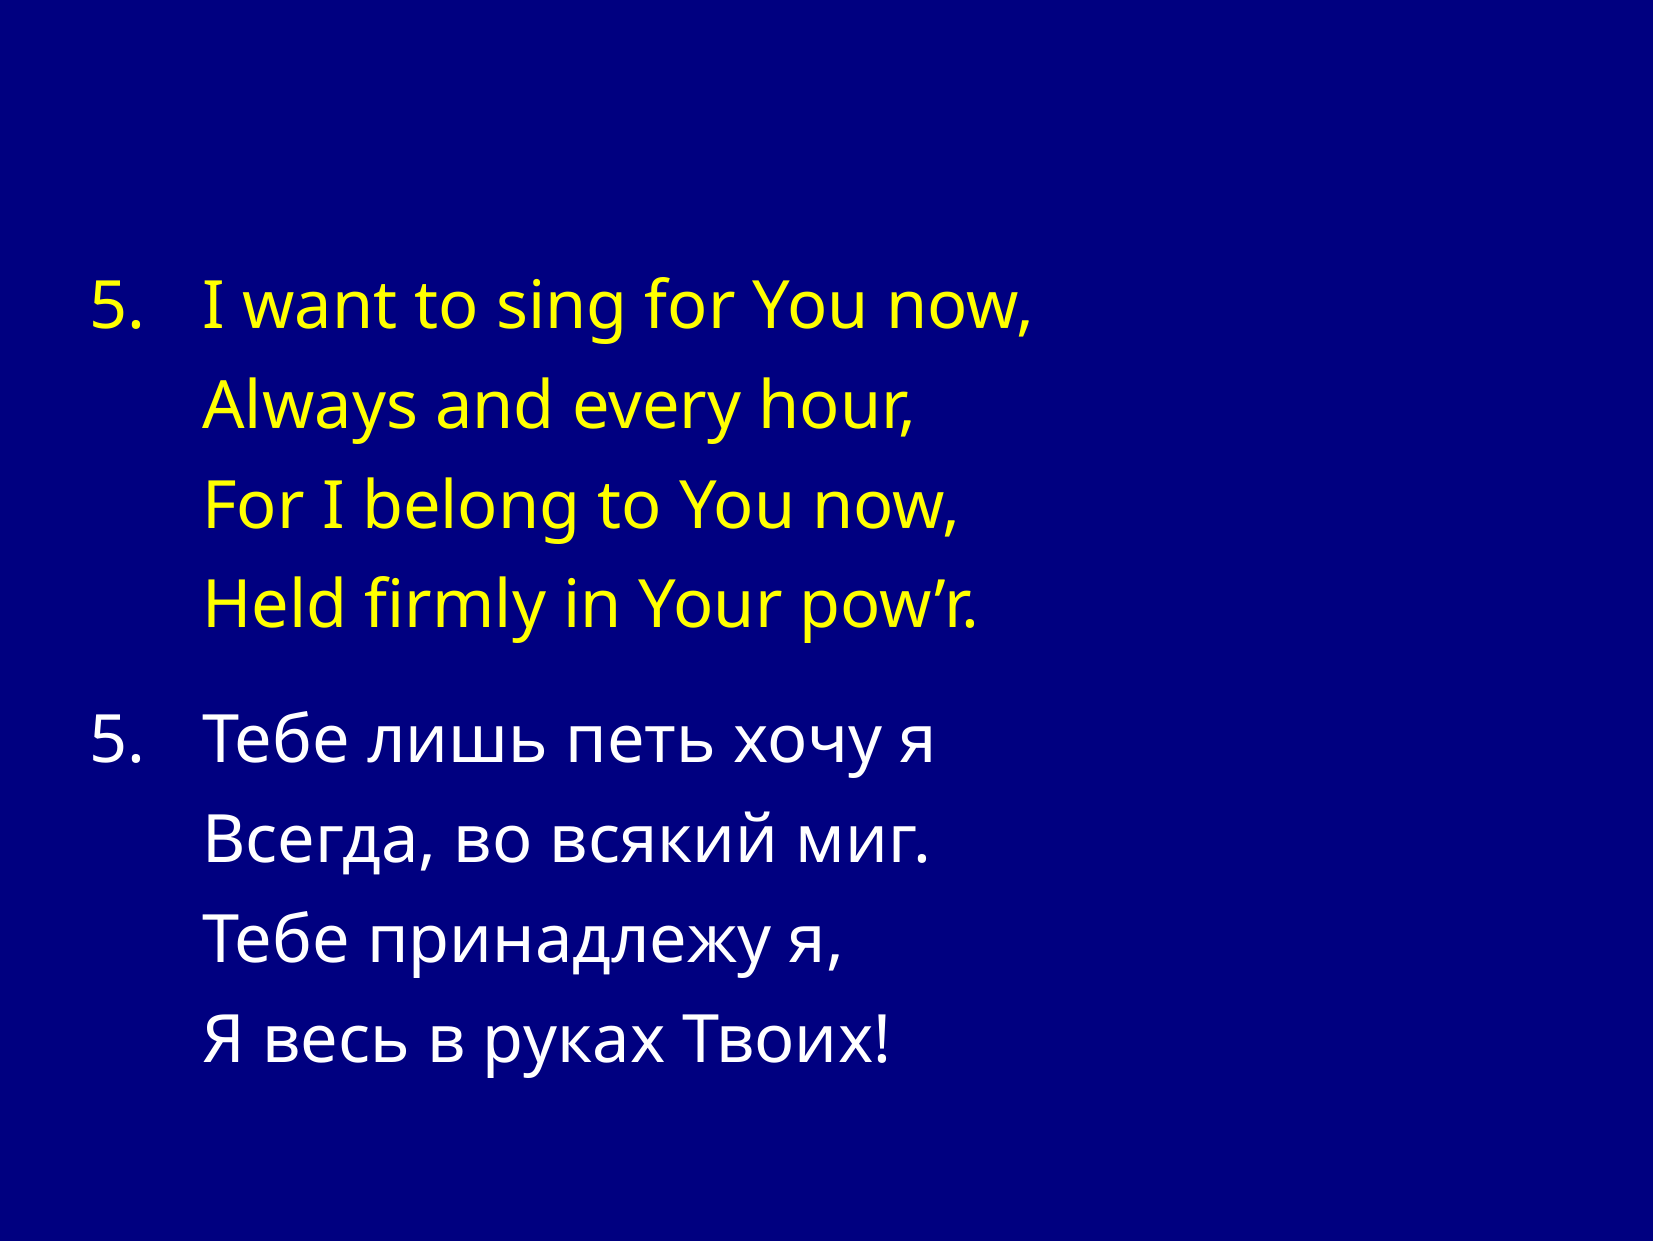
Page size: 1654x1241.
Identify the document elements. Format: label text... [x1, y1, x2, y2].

text_box 5. Тебе лишь петь хочу я Всегда, во всякий миг. Тебе принадлежу я, Я весь в руках Твоих! [75, 675, 1576, 1163]
text_box 5. I want to sing for You now, Always and every hour, For I belong to You now, Held firmly in Your pow’r. [75, 150, 1576, 638]
